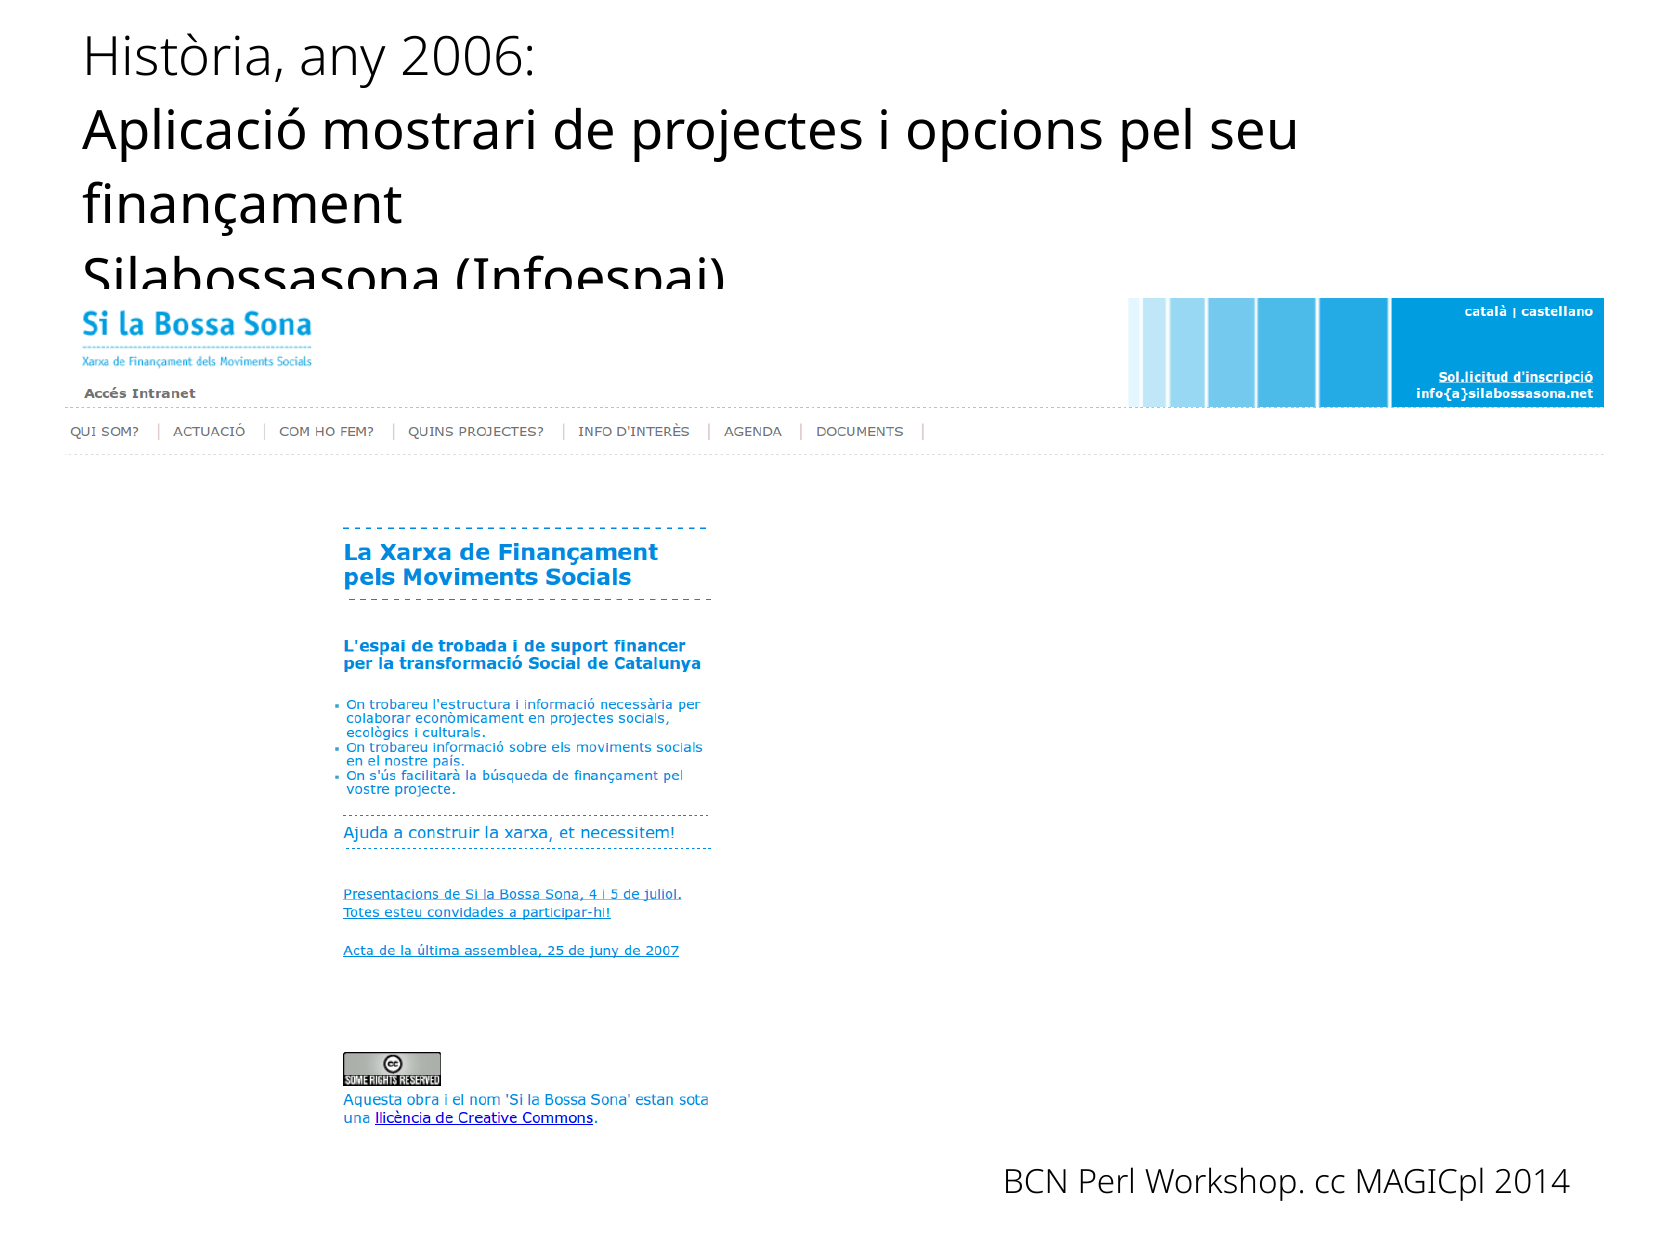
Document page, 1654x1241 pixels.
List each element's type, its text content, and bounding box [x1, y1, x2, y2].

picture [29, 289, 1648, 1148]
title Història, any 2006: Aplicació mostrari de projectes i opcions pel seu finançament Silabossasona (Infoespai) [82, 67, 1571, 263]
title BCN Perl Workshop. cc MAGICpl 2014 [82, 1148, 1571, 1223]
